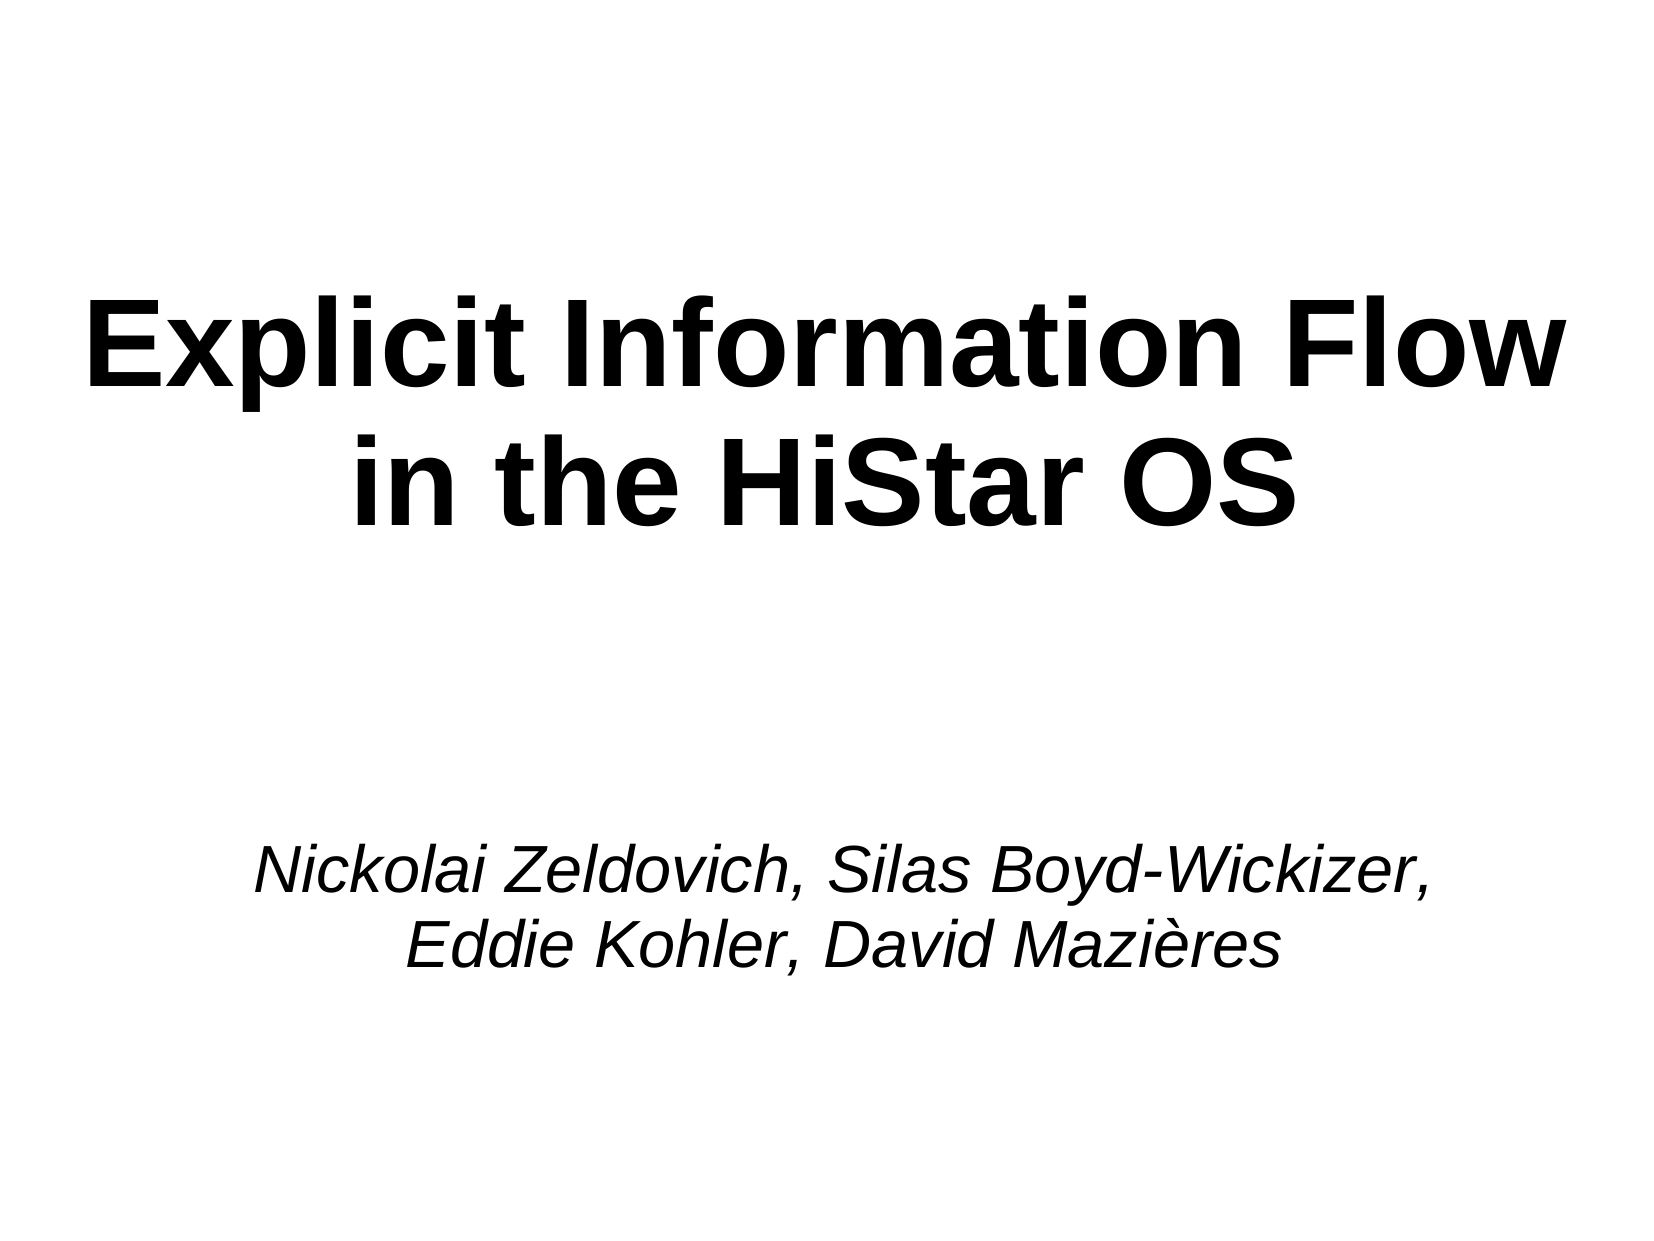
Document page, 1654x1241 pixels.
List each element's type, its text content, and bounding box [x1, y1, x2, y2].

subtitle Nickolai Zeldovich, Silas Boyd-Wickizer, Eddie Kohler, David Mazières [82, 712, 1571, 1102]
title Explicit Information Flow in the HiStar OS [0, 75, 1651, 751]
